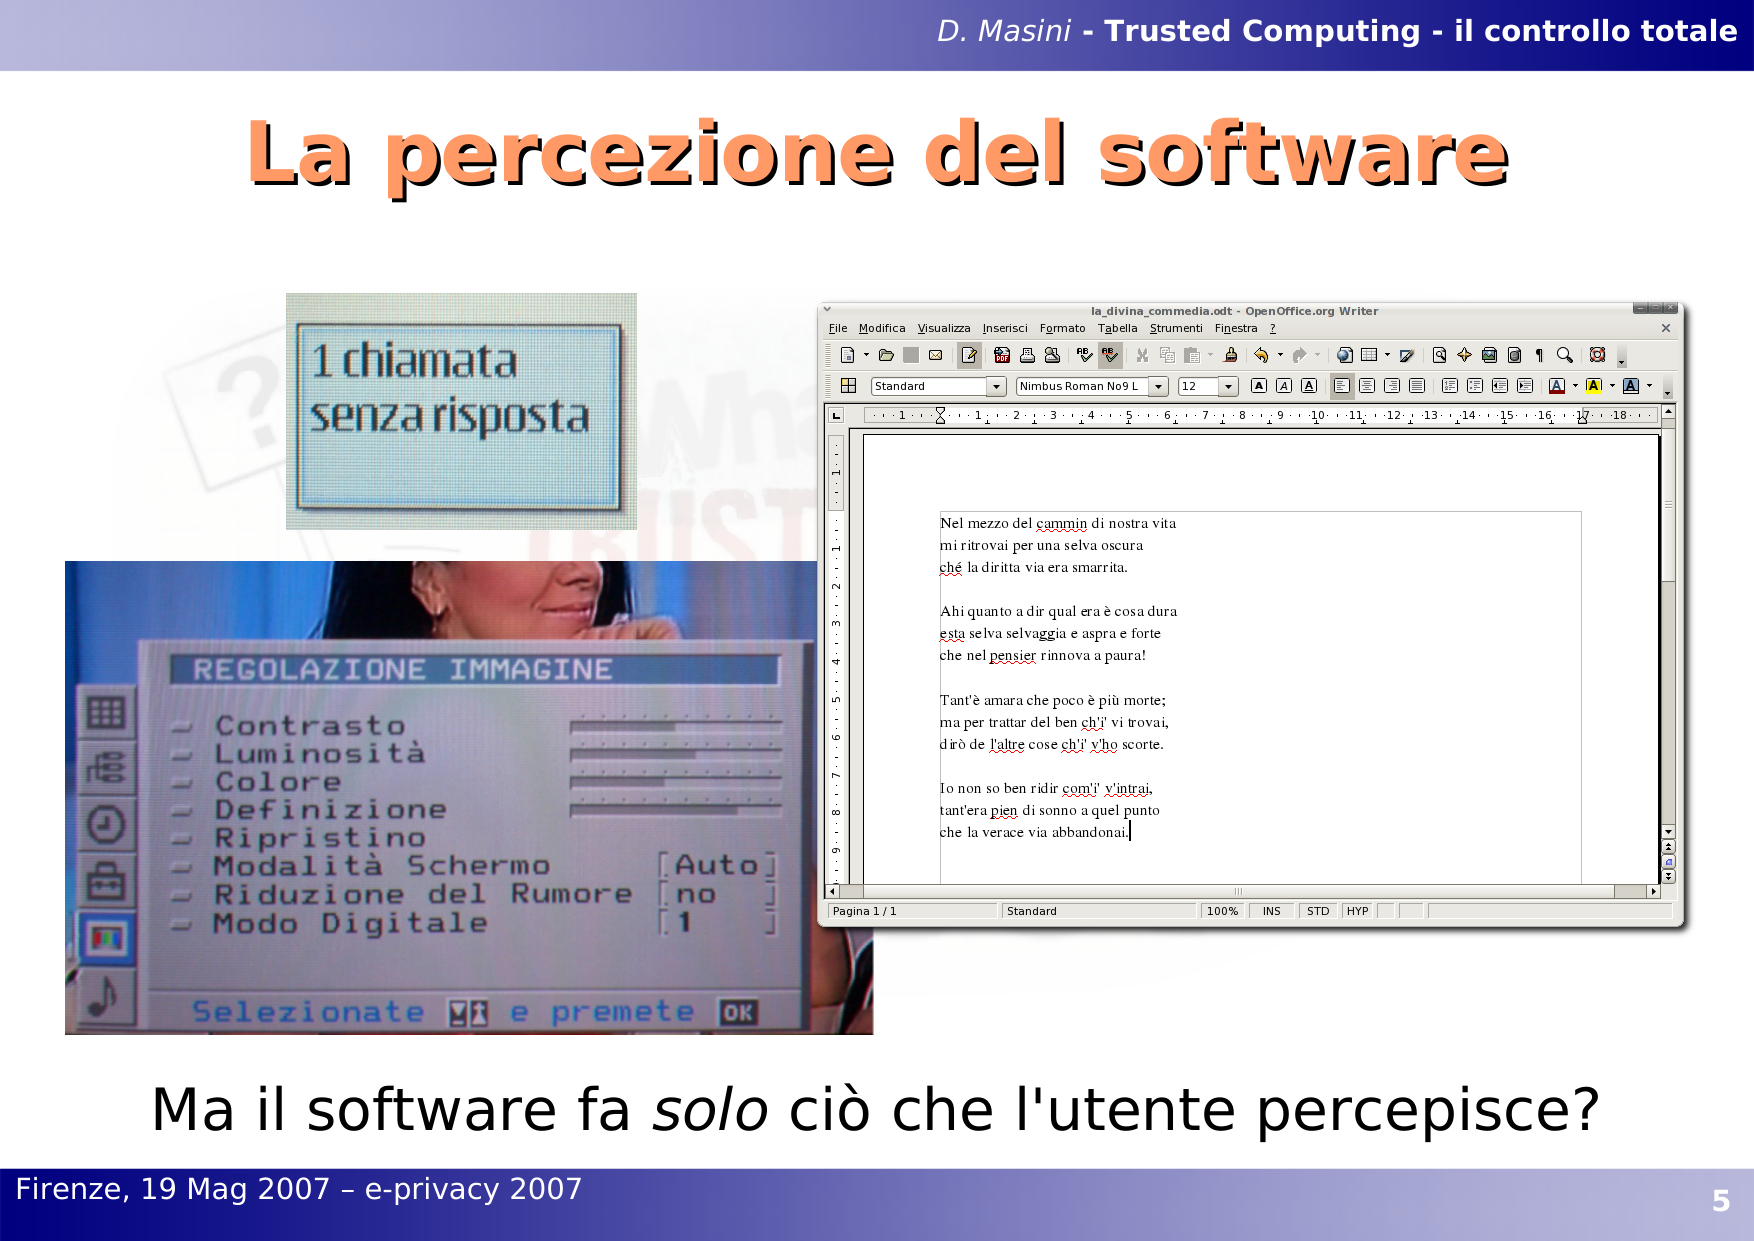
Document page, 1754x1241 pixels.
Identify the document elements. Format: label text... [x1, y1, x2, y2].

title La percezione del software [87, 49, 1667, 257]
list Ma il software fa solo ciò che l'utente percepisce? [87, 289, 1667, 561]
picture [0, 0, 1754, 1241]
list Ma il software fa solo ciò che l'utente percepisce? [87, 941, 1667, 1144]
